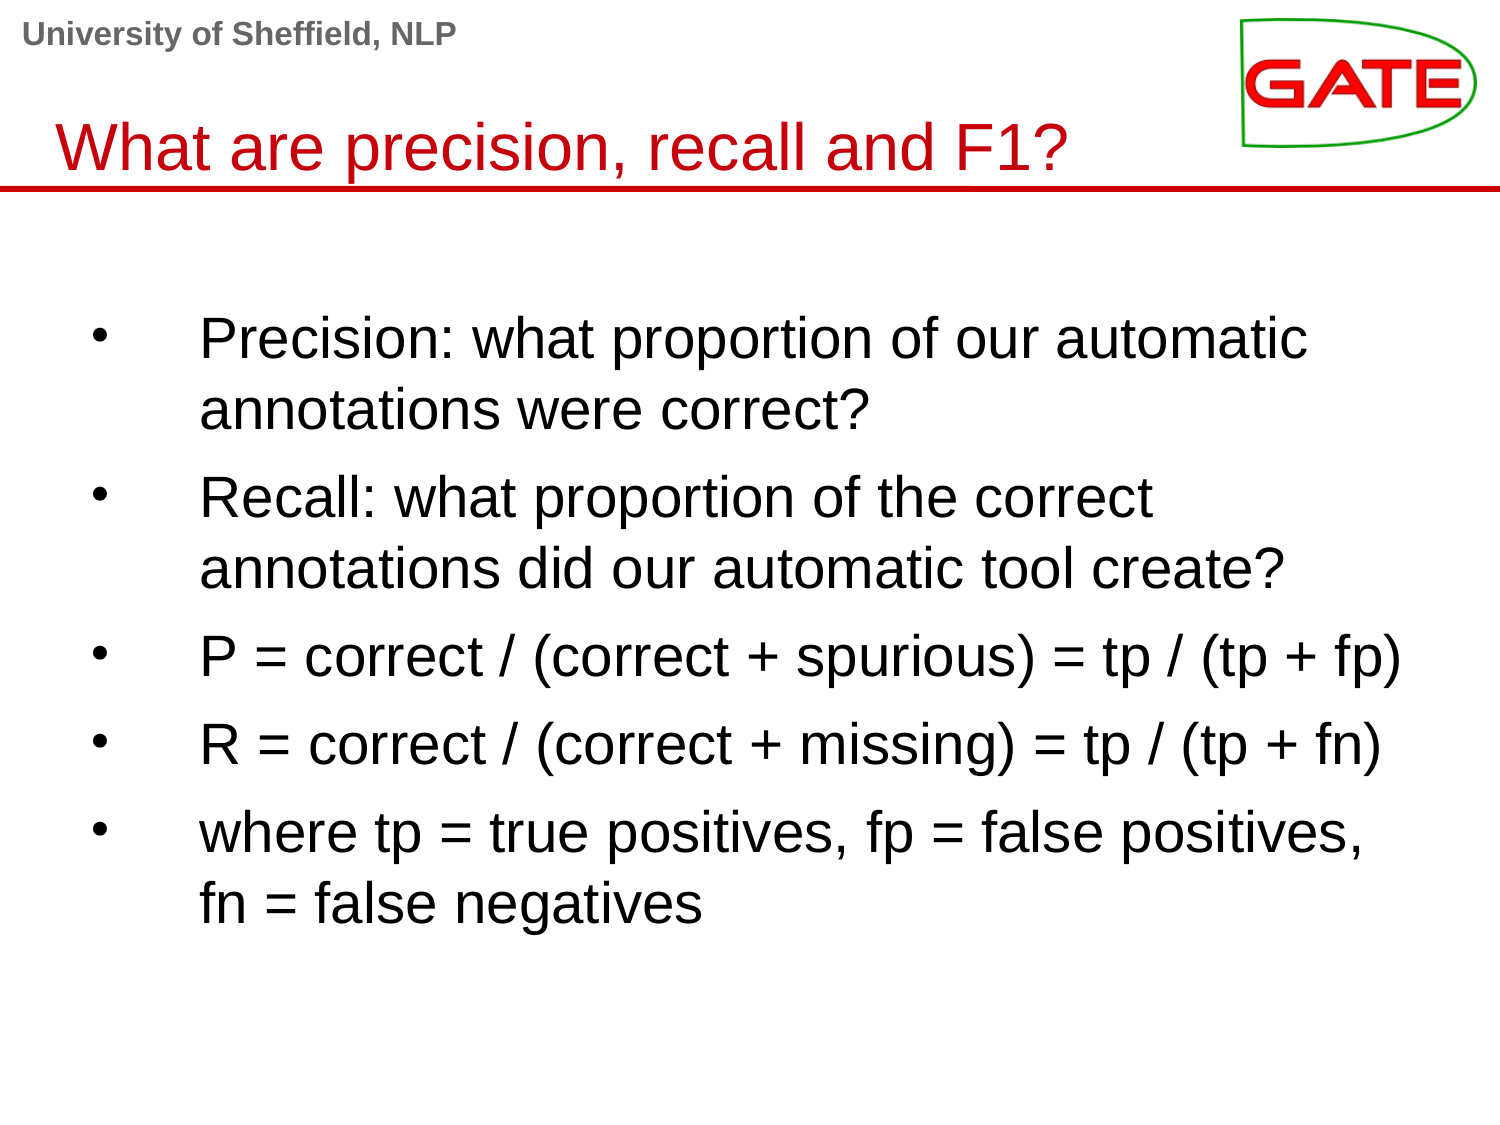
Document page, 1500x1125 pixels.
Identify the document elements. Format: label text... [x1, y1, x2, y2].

list Precision: what proportion of our automatic annotations were correct? Recall: what proportion of the correct annotations did our automatic tool create? P = correct / (correct + spurious) = tp / (tp + fp) R = correct / (correct + missing) = tp / (tp + fn) where tp = true positives, fp = false positives, fn = false negatives [75, 290, 1425, 1034]
title What are precision, recall and F1? [41, 37, 1391, 254]
picture [1240, 18, 1477, 148]
